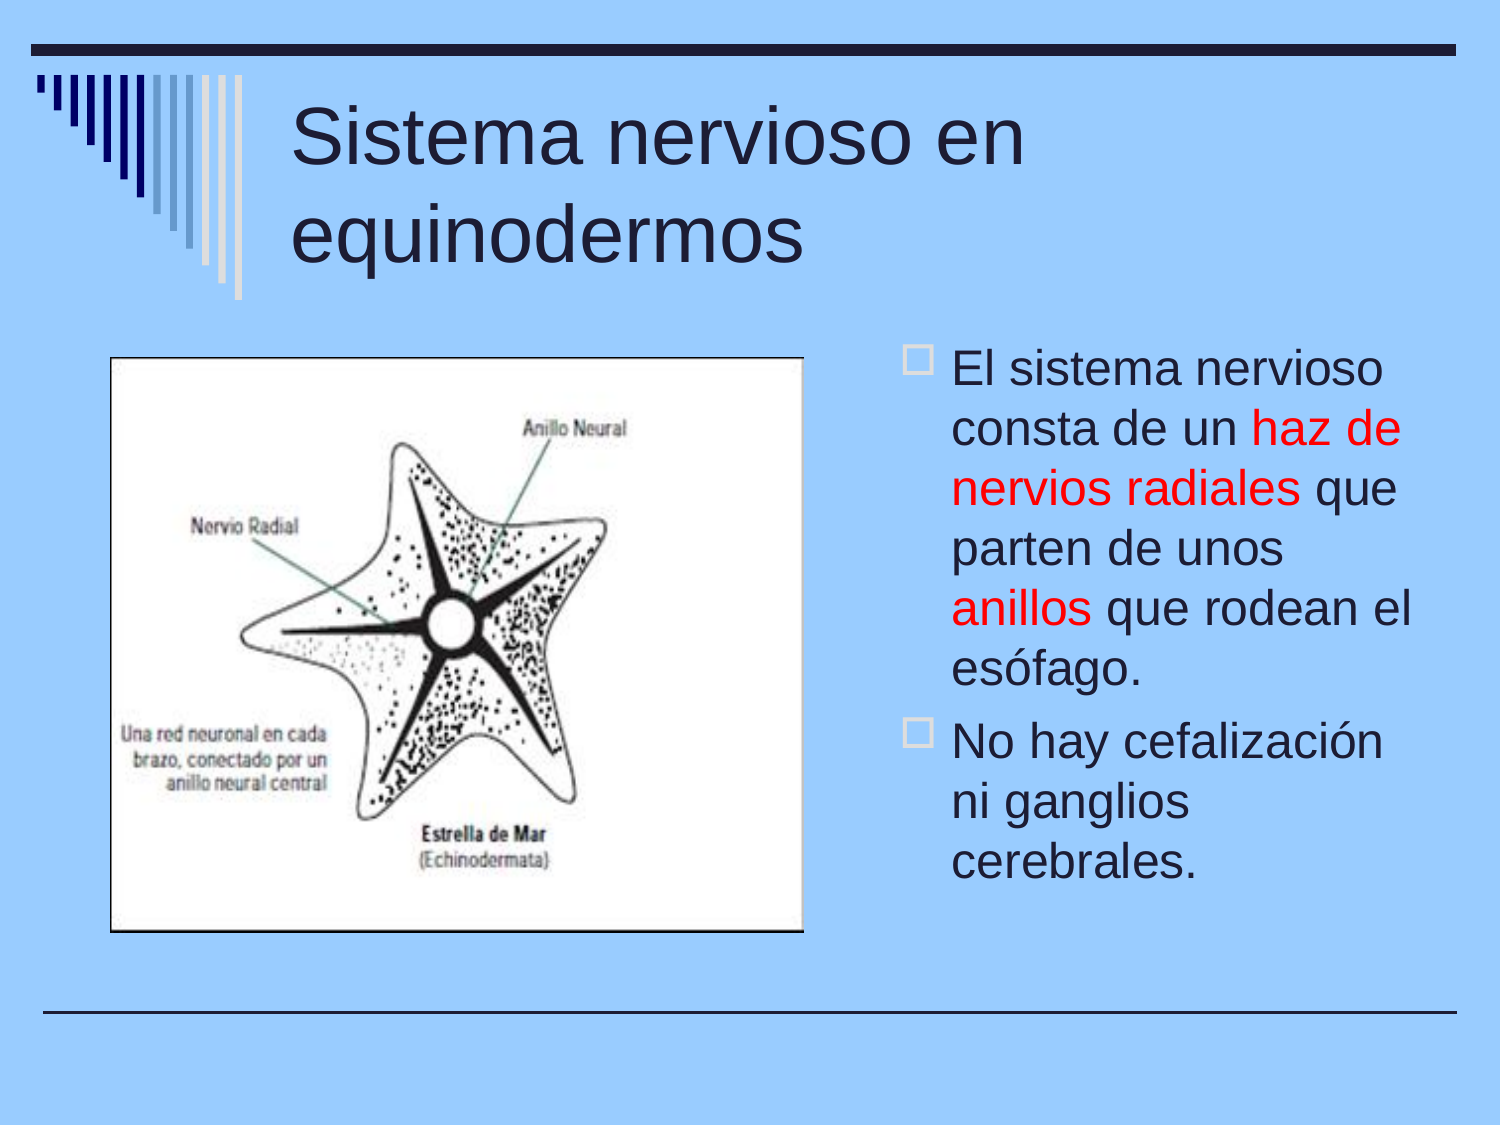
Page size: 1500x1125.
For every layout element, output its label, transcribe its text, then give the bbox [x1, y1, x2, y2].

list El sistema nervioso consta de un haz de nervios radiales que parten de unos anillos que rodean el esófago. No hay cefalización ni ganglios cerebrales. [884, 328, 1450, 1013]
text_box [110, 357, 804, 934]
title Sistema nervioso en equinodermos [274, 75, 1425, 288]
